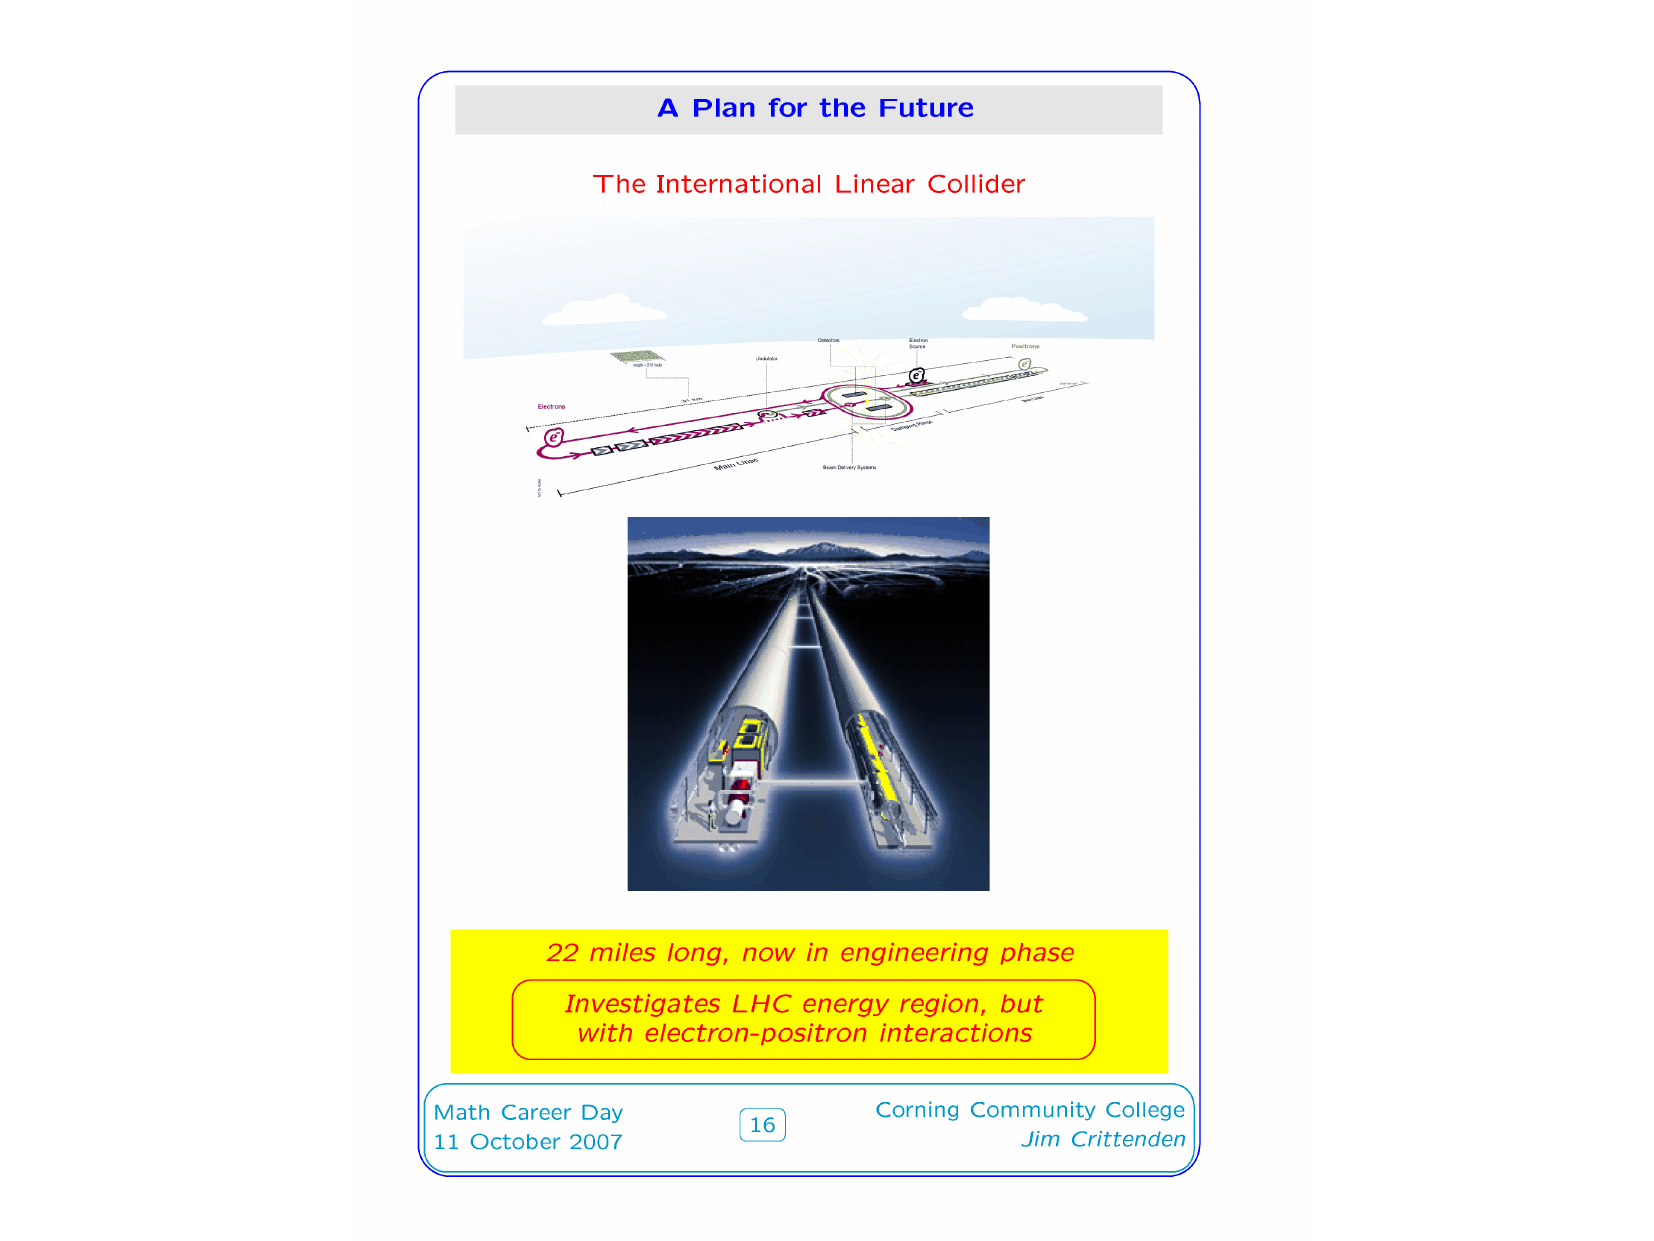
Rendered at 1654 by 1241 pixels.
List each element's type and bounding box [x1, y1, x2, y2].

picture [354, 0, 1313, 1241]
